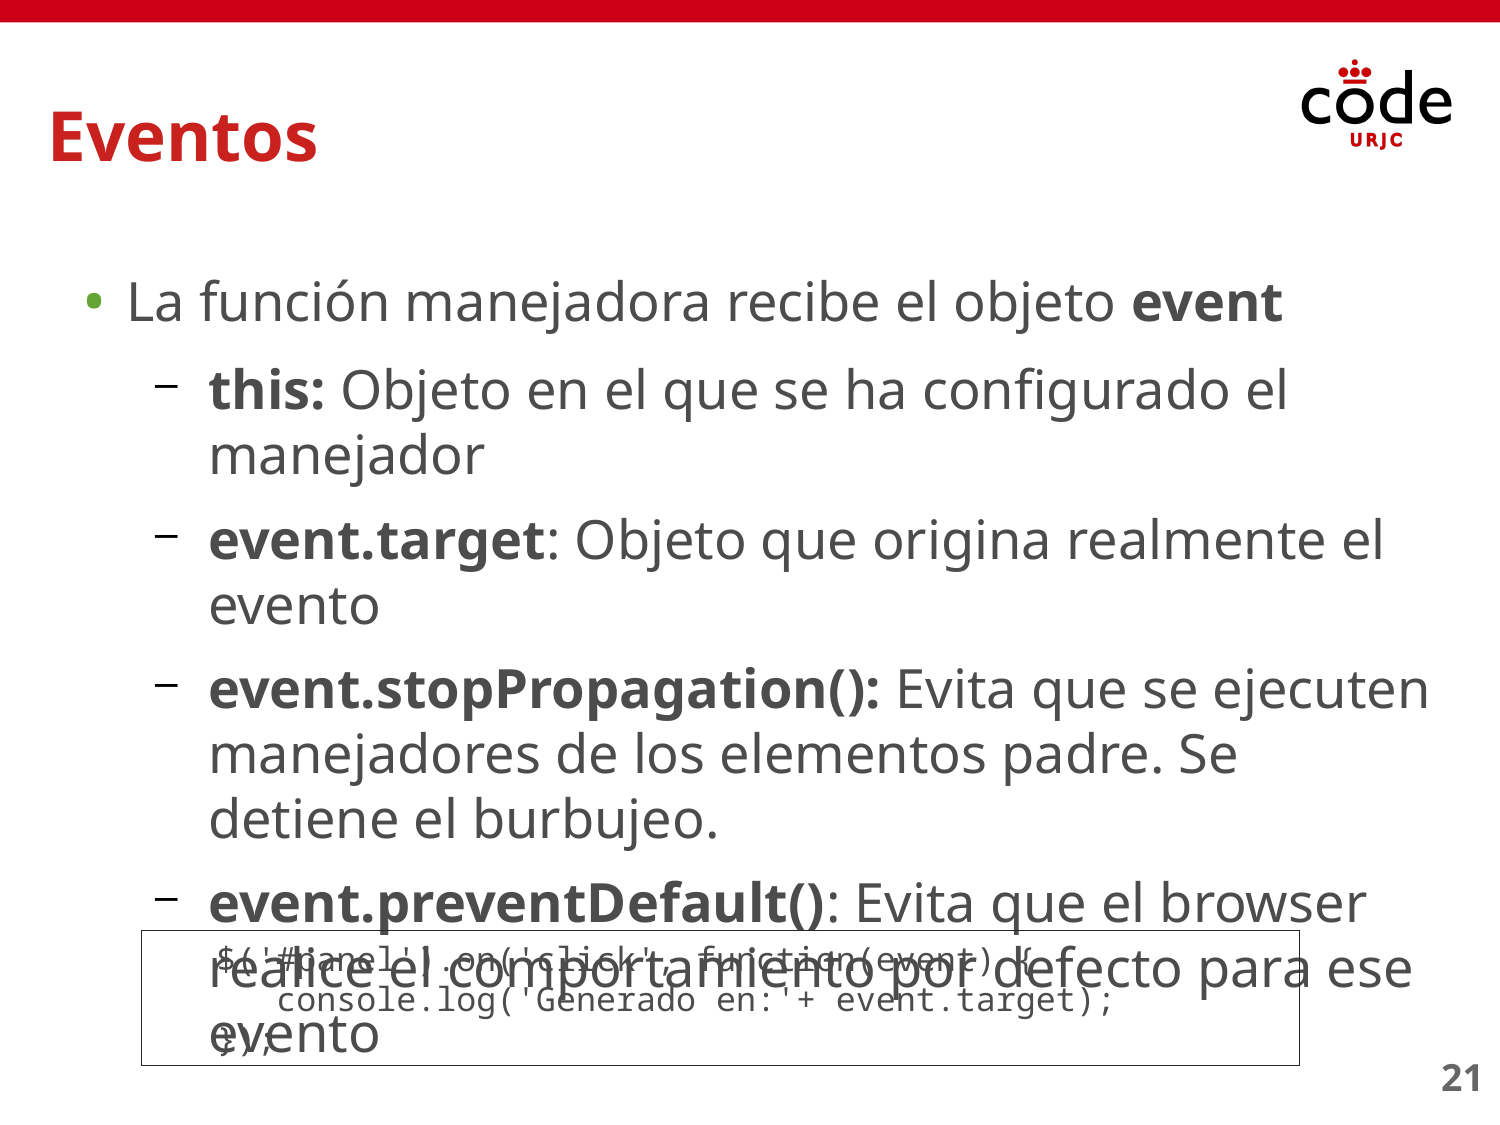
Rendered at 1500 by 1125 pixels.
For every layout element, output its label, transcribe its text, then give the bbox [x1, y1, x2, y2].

text_box $('#panel').on('click', function(event) { console.log('Generado en:'+ event.target); }); [141, 930, 1300, 1066]
picture [1284, 50, 1468, 161]
list La función manejadora recibe el objeto event this: Objeto en el que se ha configurado el manejador event.target: Objeto que origina realmente el evento event.stopPropagation(): Evita que se ejecuten manejadores de los elementos padre. Se detiene el burbujeo. event.preventDefault(): Evita que el browser realice el comportamiento por defecto para ese evento [51, 259, 1459, 1013]
title Eventos [32, 79, 1383, 189]
